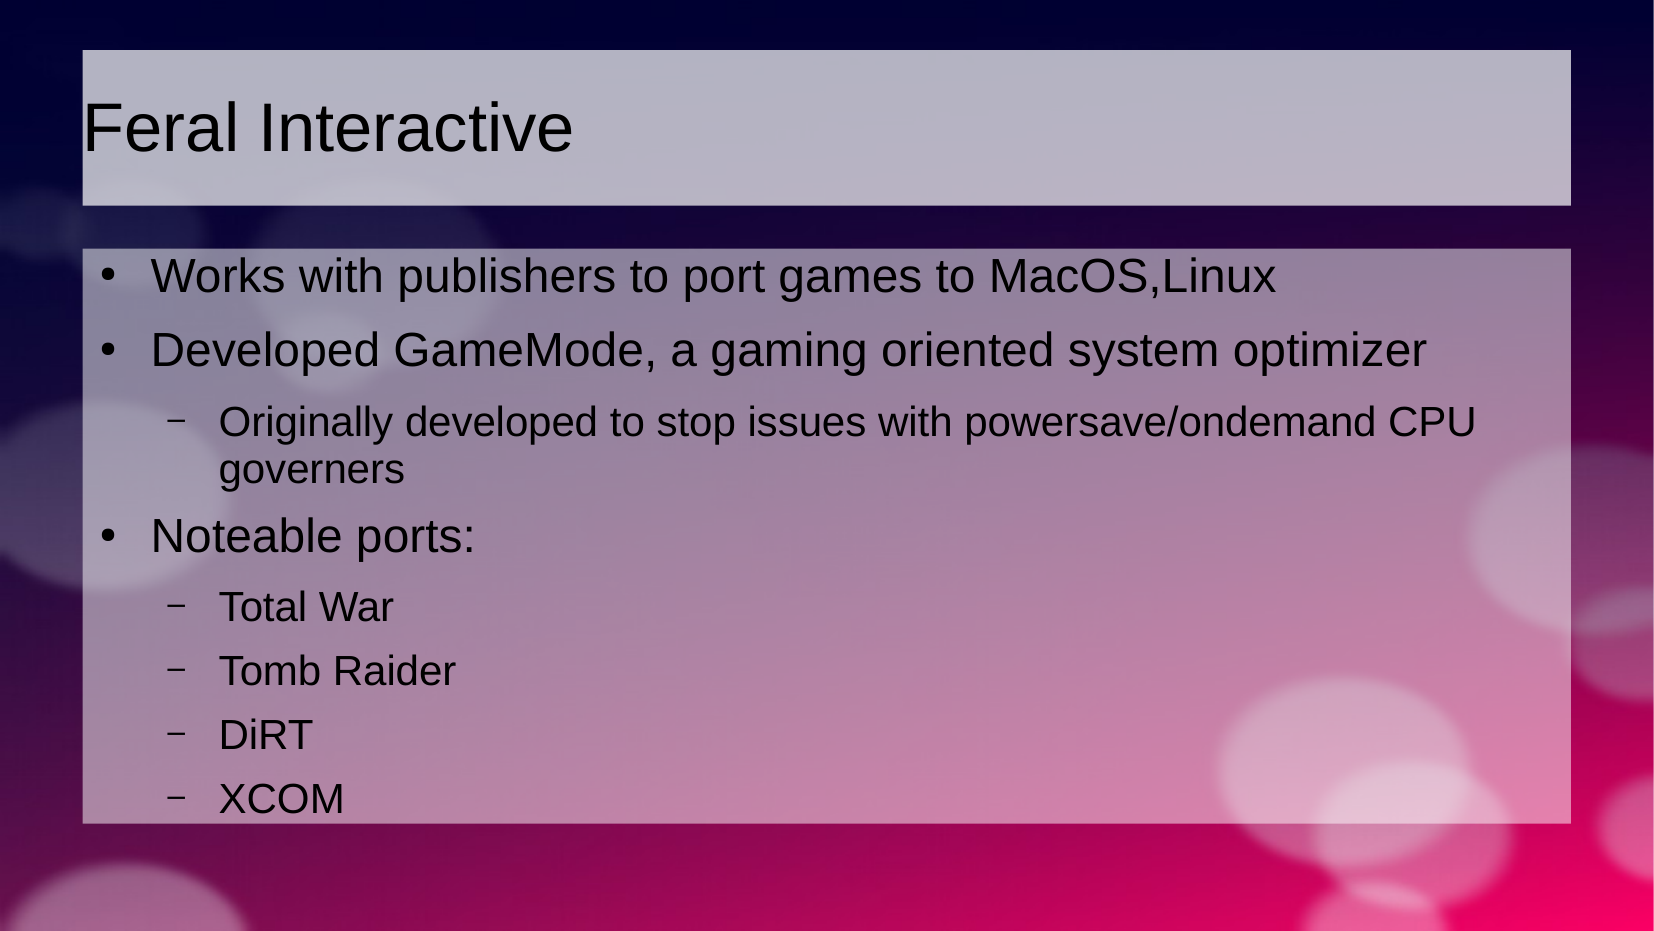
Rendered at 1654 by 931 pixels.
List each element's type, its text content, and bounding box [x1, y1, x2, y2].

title Feral Interactive [82, 50, 1571, 206]
list Works with publishers to port games to MacOS,Linux Developed GameMode, a gaming oriented system optimizer Originally developed to stop issues with powersave/ondemand CPU governers Noteable ports: Total War Tomb Raider DiRT XCOM [82, 248, 1571, 824]
picture [0, 0, 1654, 931]
